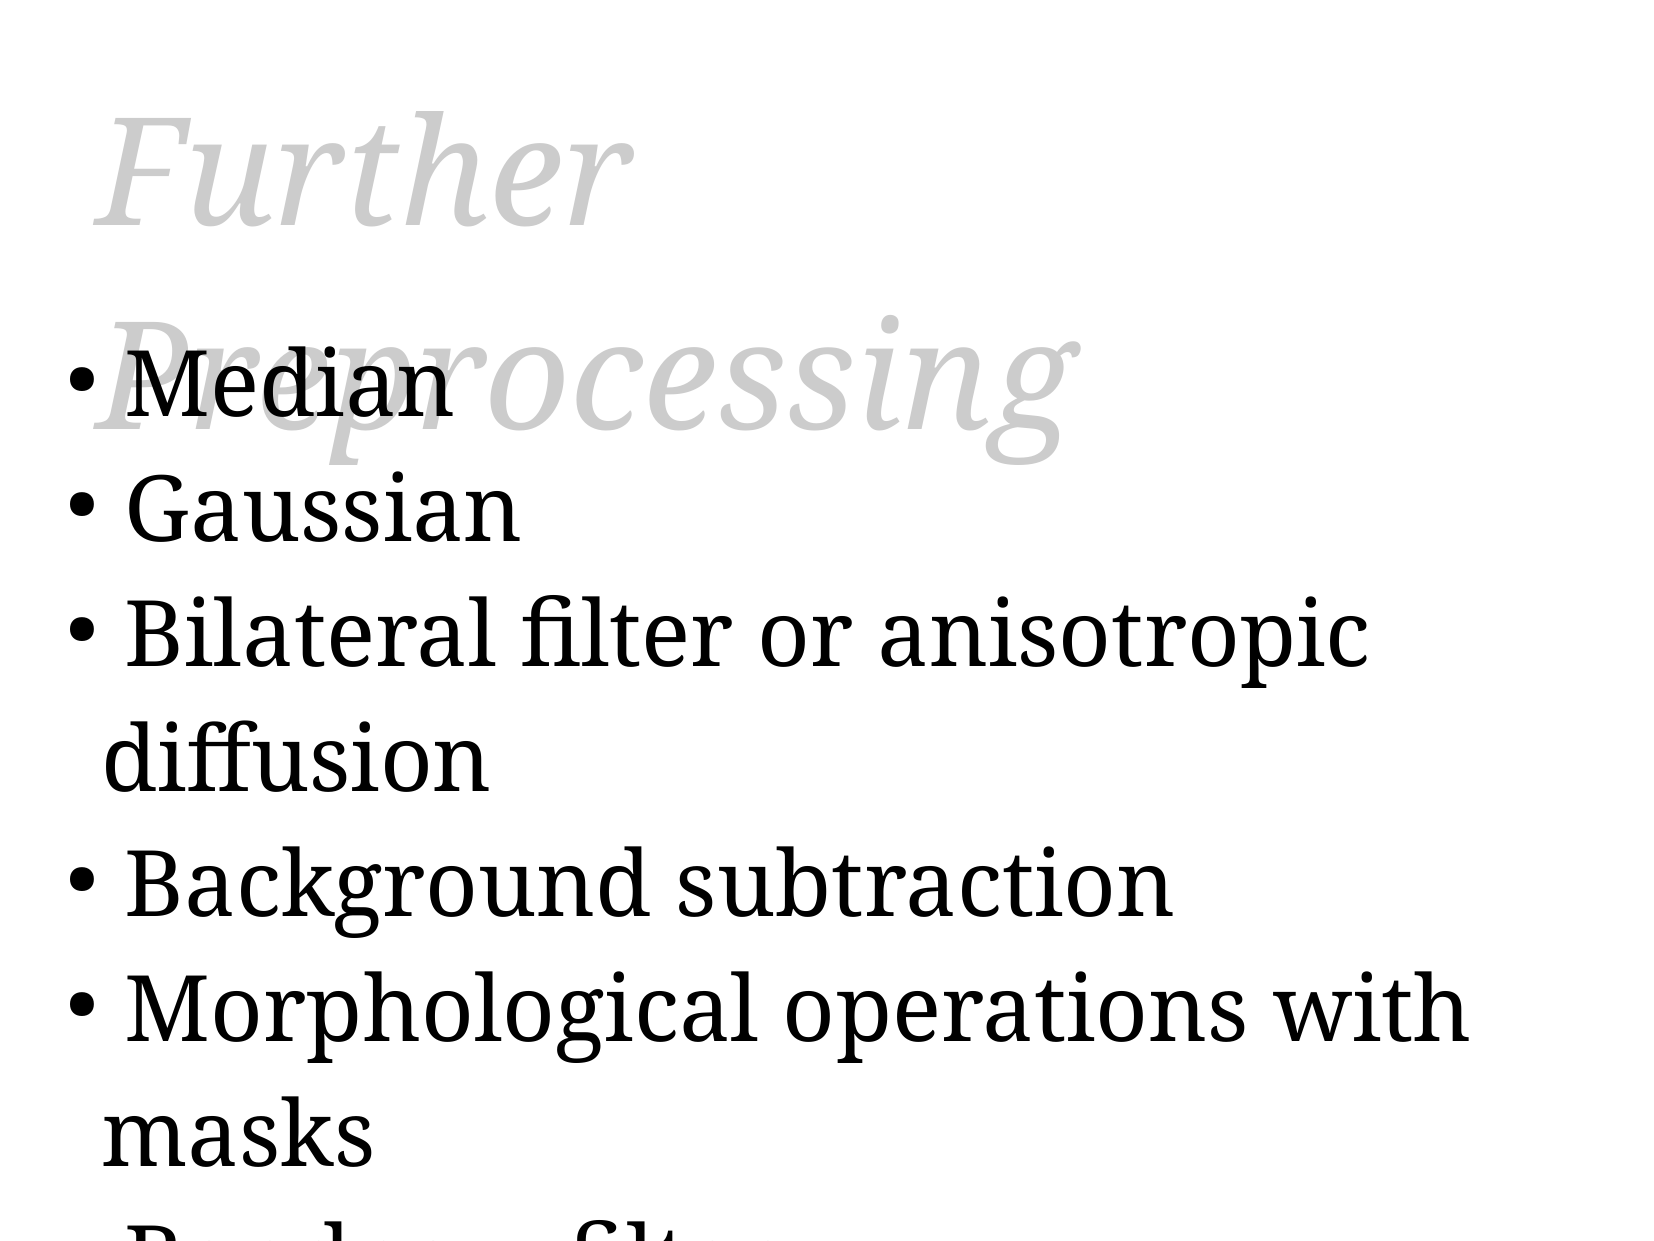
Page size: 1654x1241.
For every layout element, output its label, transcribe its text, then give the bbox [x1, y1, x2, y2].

text_box Median Gaussian Bilateral filter or anisotropic diffusion Background subtraction Morphological operations with masks Bandpass filters [50, 311, 1626, 936]
text_box Further Preprocessing [81, 57, 1654, 239]
